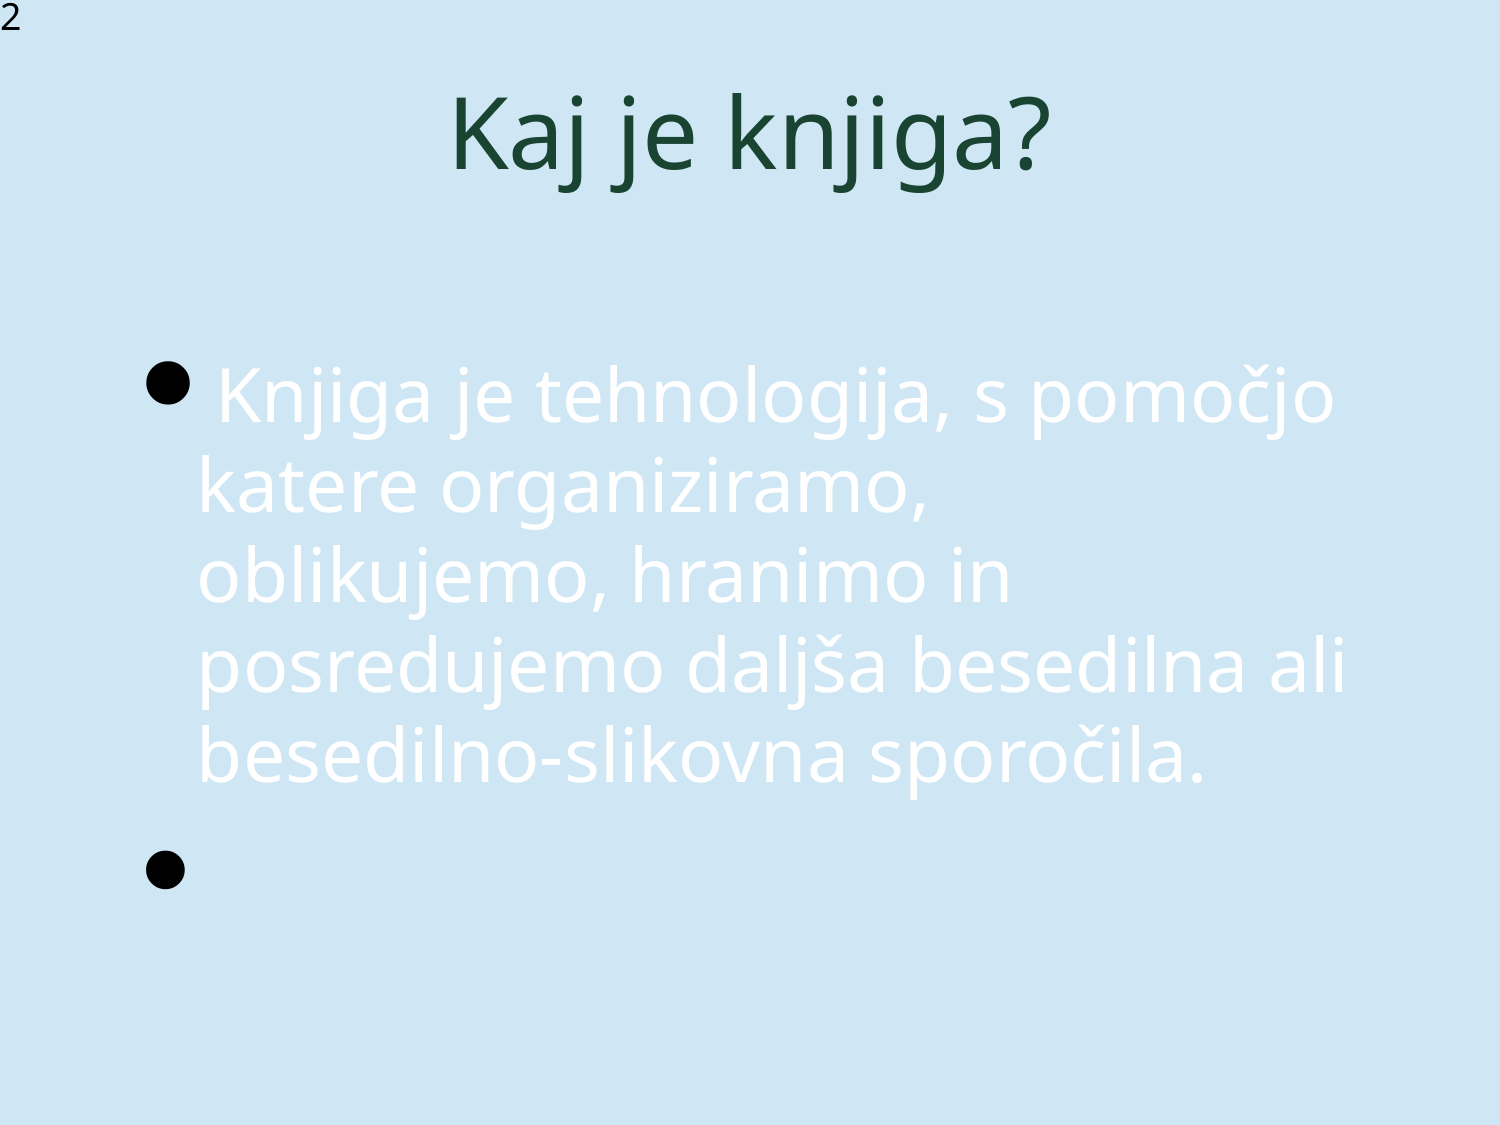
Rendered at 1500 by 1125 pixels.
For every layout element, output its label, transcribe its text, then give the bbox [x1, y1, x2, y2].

title Kaj je knjiga? [125, 12, 1375, 246]
list Knjiga je tehnologija, s pomočjo katere organiziramo, oblikujemo, hranimo in posredujemo daljša besedilna ali besedilno-slikovna sporočila. [125, 339, 1375, 1026]
